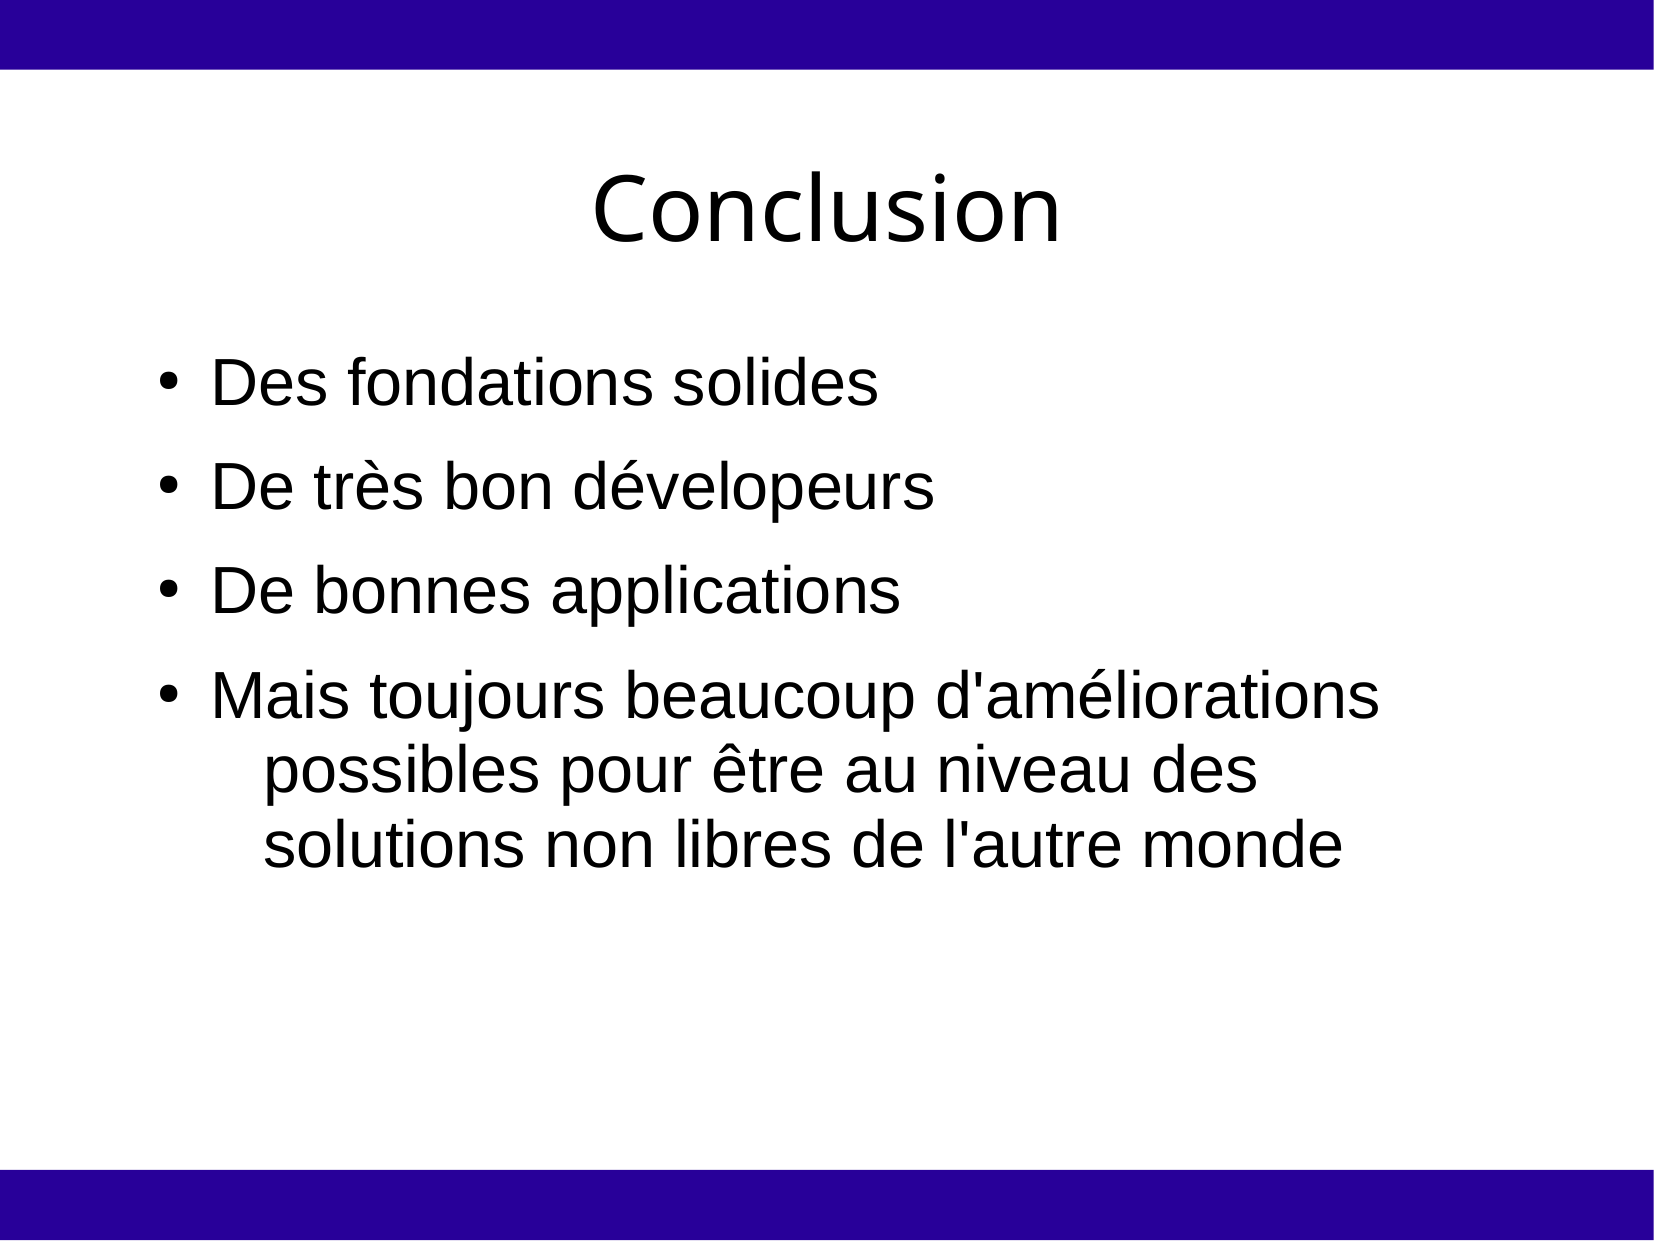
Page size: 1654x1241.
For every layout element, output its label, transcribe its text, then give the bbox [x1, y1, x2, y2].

title Conclusion [121, 102, 1534, 311]
list Des fondations solides De très bon dévelopeurs De bonnes applications Mais toujours beaucoup d'améliorations possibles pour être au niveau des solutions non libres de l'autre monde [121, 344, 1534, 1127]
